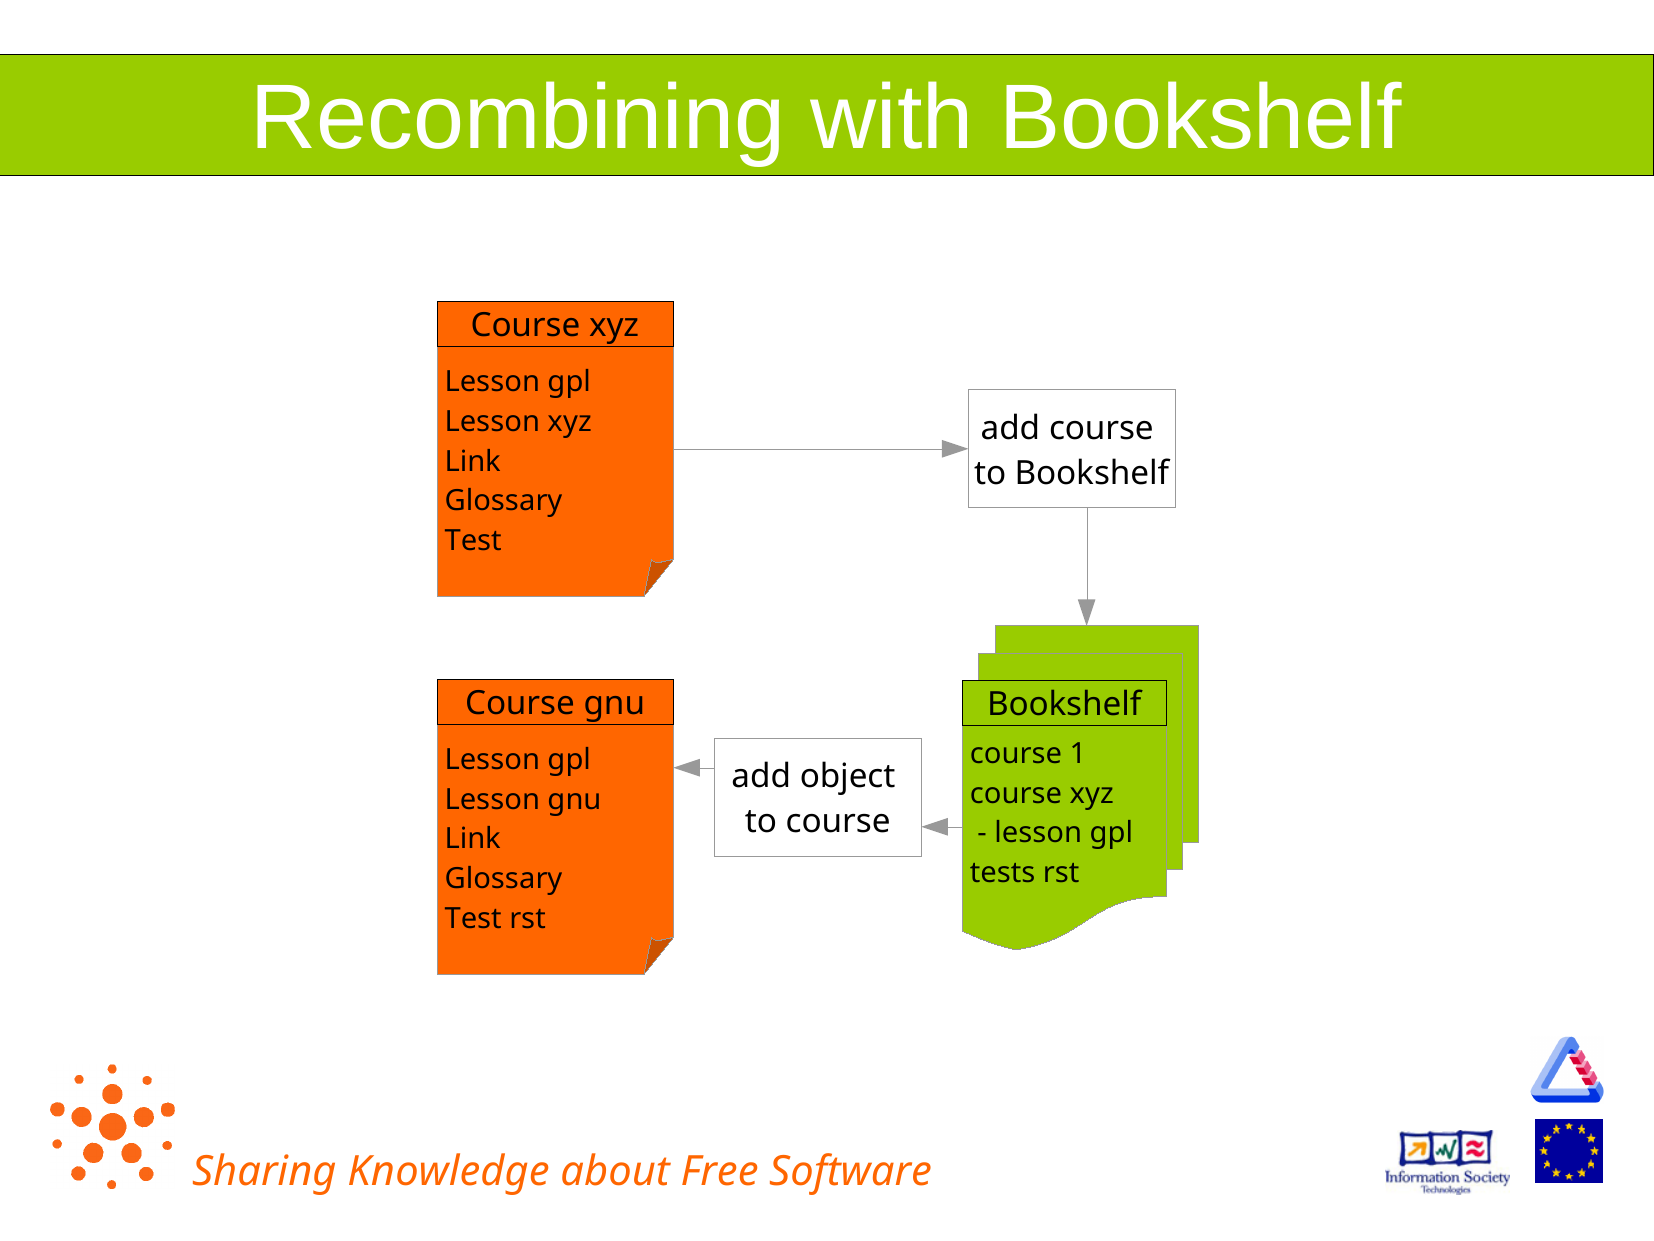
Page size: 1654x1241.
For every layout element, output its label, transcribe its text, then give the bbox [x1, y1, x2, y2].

text_box Lesson gpl Lesson xyz Link Glossary Test [437, 360, 674, 582]
text_box [963, 719, 1166, 725]
picture [1535, 1119, 1603, 1183]
text_box add course to Bookshelf [968, 389, 1176, 508]
picture [1385, 1130, 1510, 1195]
text_box course 1 course xyz - lesson gpl tests rst [962, 732, 1205, 925]
picture [1530, 1036, 1604, 1104]
text_box Course xyz [437, 301, 674, 346]
text_box [437, 582, 656, 597]
text_box Lesson gpl Lesson gnu Link Glossary Test rst [437, 738, 674, 960]
text_box [962, 925, 1080, 950]
picture [50, 1064, 175, 1189]
text_box [437, 725, 674, 738]
text_box [437, 347, 674, 360]
text_box Course gnu [437, 679, 674, 724]
text_box Bookshelf [962, 680, 1167, 719]
text_box [437, 960, 656, 975]
text_box add object to course [714, 738, 922, 857]
text_box [962, 625, 1199, 732]
title Recombining with Bookshelf [82, 48, 1571, 185]
